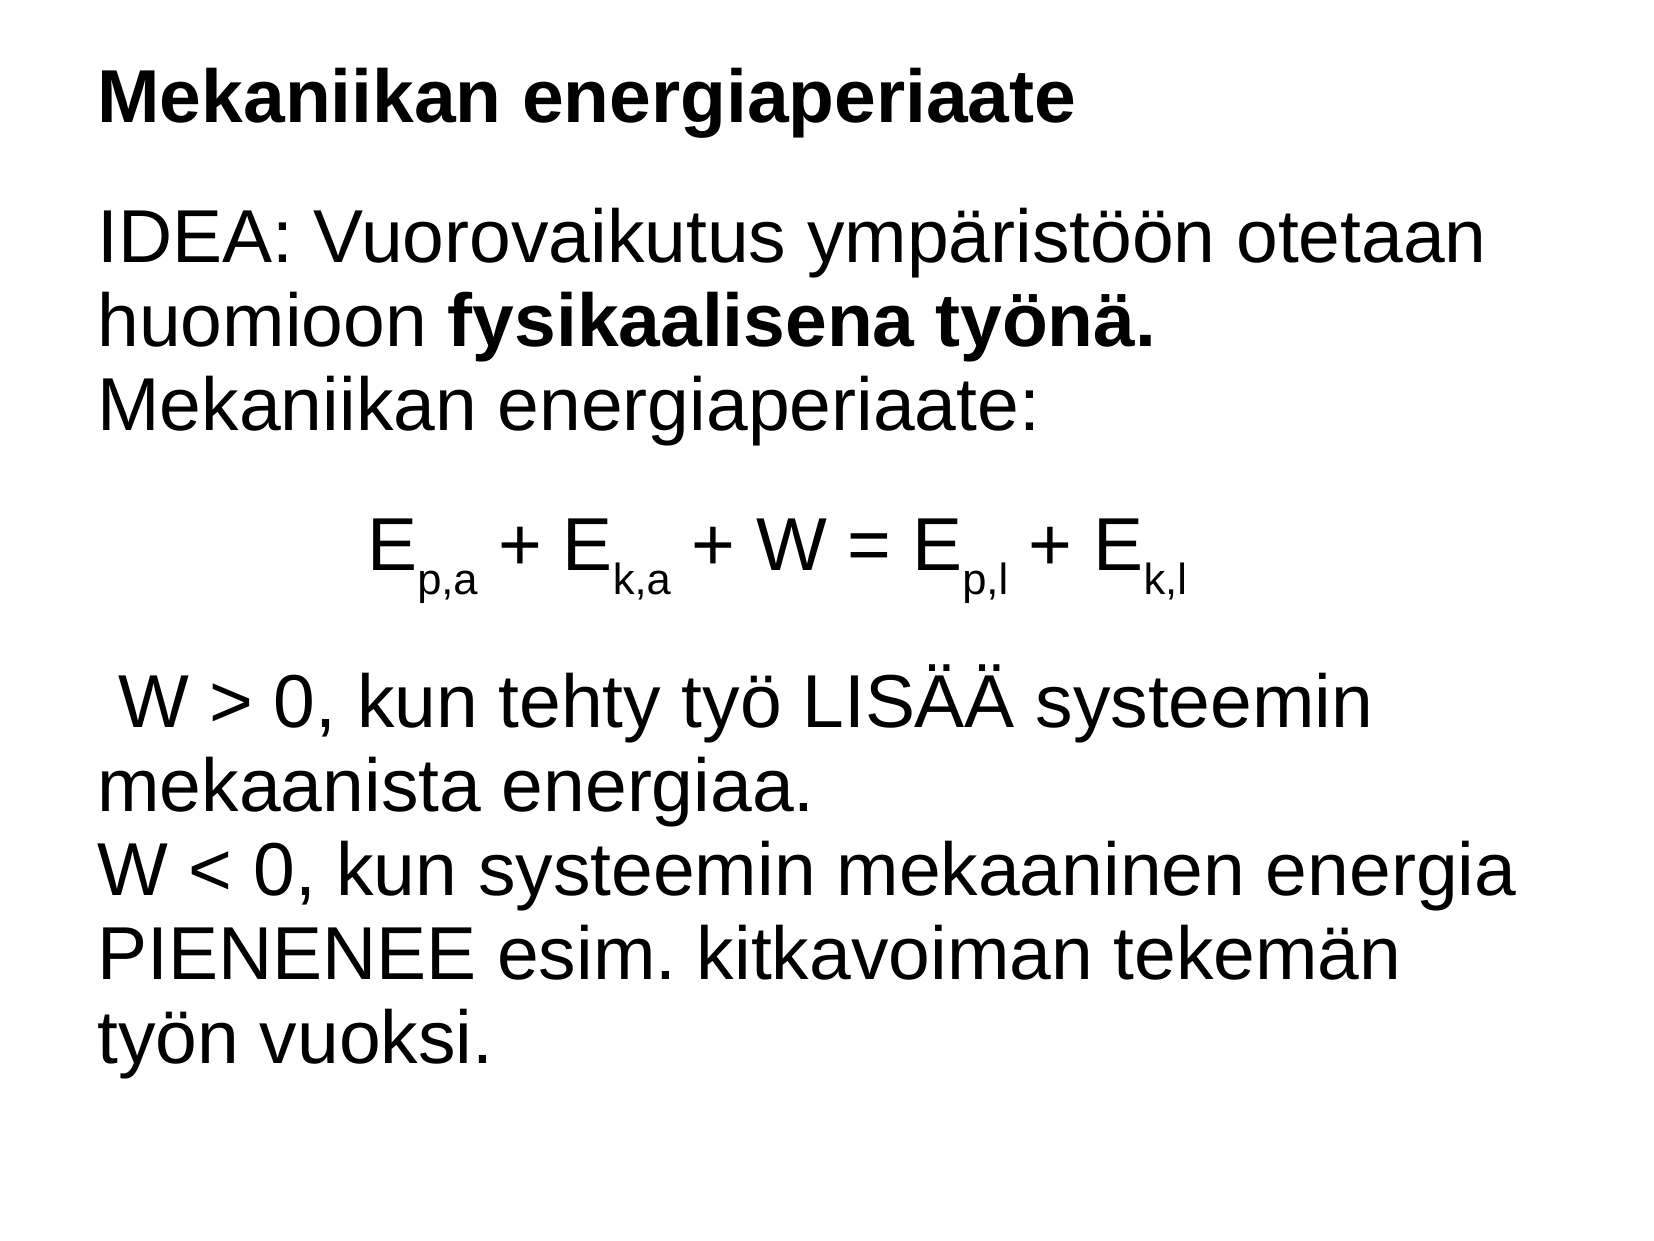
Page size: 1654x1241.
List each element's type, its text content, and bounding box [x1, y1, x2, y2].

text_box Mekaniikan energiaperiaate IDEA: Vuorovaikutus ympäristöön otetaan huomioon fysikaalisena työnä. Mekaniikan energiaperiaate: Ep,a + Ek,a + W = Ep,l + Ek,l W > 0, kun tehty työ LISÄÄ systeemin mekaanista energiaa. W < 0, kun systeemin mekaaninen energia PIENENEE esim. kitkavoiman tekemän työn vuoksi. [82, 47, 1571, 1088]
